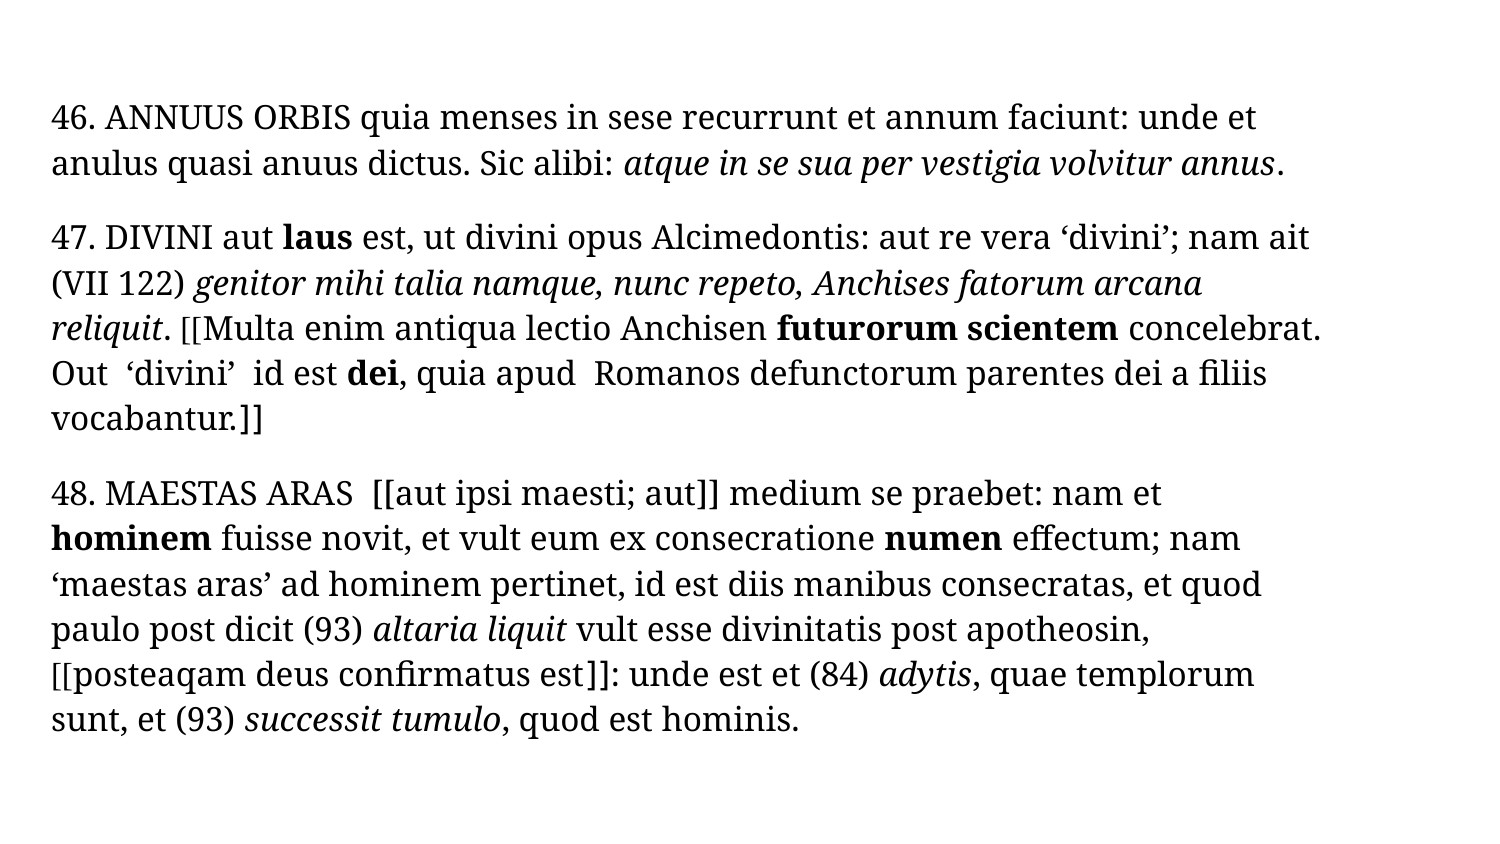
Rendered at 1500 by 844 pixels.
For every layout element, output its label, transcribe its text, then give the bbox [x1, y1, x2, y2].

list 46. ANNUUS ORBIS quia menses in sese recurrunt et annum faciunt: unde et anulus quasi anuus dictus. Sic alibi: atque in se sua per vestigia volvitur annus. 47. DIVINI aut laus est, ut divini opus Alcimedontis: aut re vera ‘divini’; nam ait (VII 122) genitor mihi talia namque, nunc repeto, Anchises fatorum arcana reliquit. [[Multa enim antiqua lectio Anchisen futurorum scientem concelebrat. Out ‘divini’ id est dei, quia apud Romanos defunctorum parentes dei a filiis vocabantur.]] 48. MAESTAS ARAS [[aut ipsi maesti; aut]] medium se praebet: nam et hominem fuisse novit, et vult eum ex consecratione numen effectum; nam ‘maestas aras’ ad hominem pertinet, id est diis manibus consecratas, et quod paulo post dicit (93) altaria liquit vult esse divinitatis post apotheosin, [[posteaqam deus confirmatus est]]: unde est et (84) adytis, quae templorum sunt, et (93) successit tumulo, quod est hominis. [51, 94, 1323, 752]
